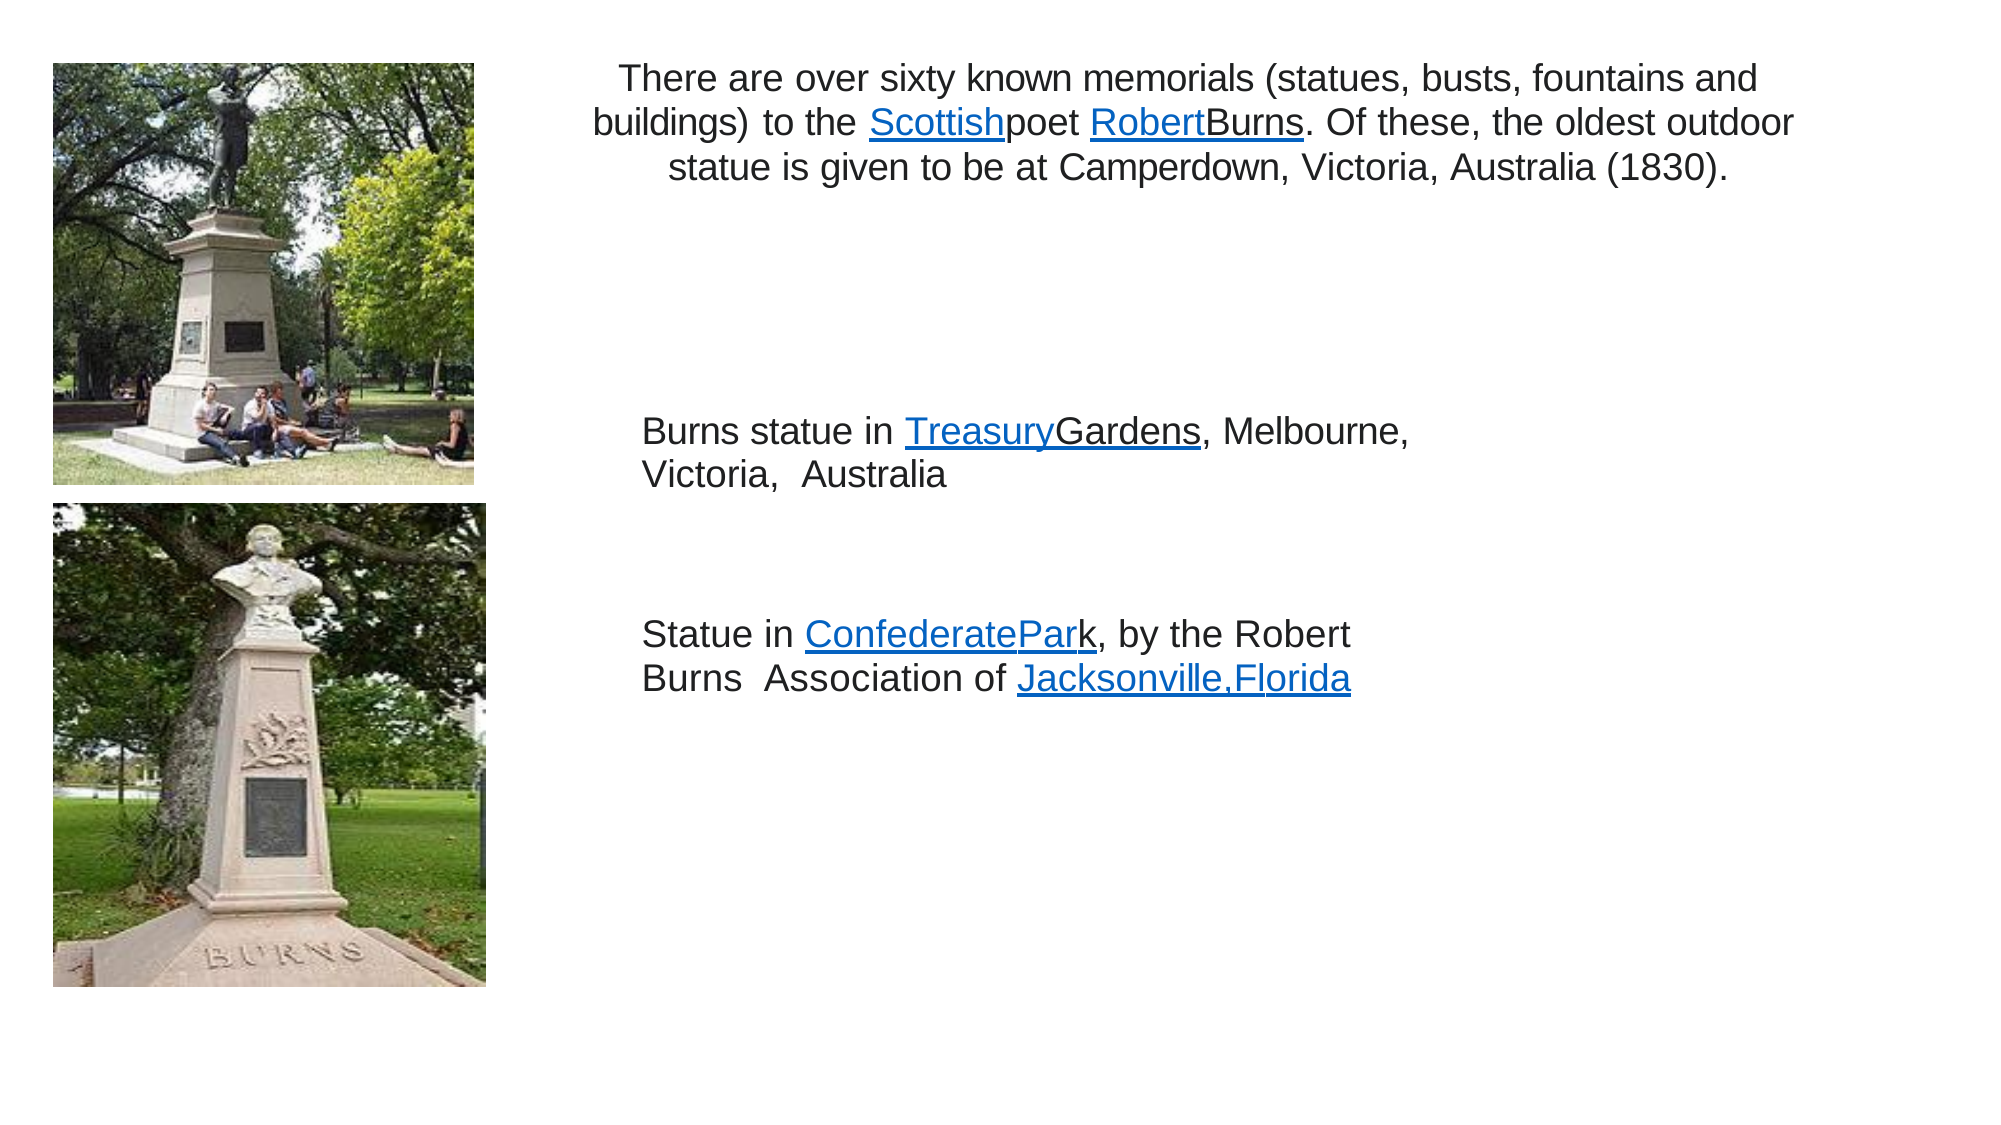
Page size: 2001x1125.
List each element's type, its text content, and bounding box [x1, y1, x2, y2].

picture [53, 503, 486, 987]
list Burns statue in Treasury Gardens, Melbourne, Victoria, Australia Statue in Confederate Park, by the Robert Burns Association of Jacksonville, Florida [506, 402, 1494, 696]
title There are over sixty known memorials (statues, busts, fountains and buildings) to the Scottish poet Robert Burns. Of these, the oldest outdoor statue is given to be at Camperdown, Victoria, Australia (1830). [197, 52, 1803, 192]
picture [53, 63, 474, 485]
